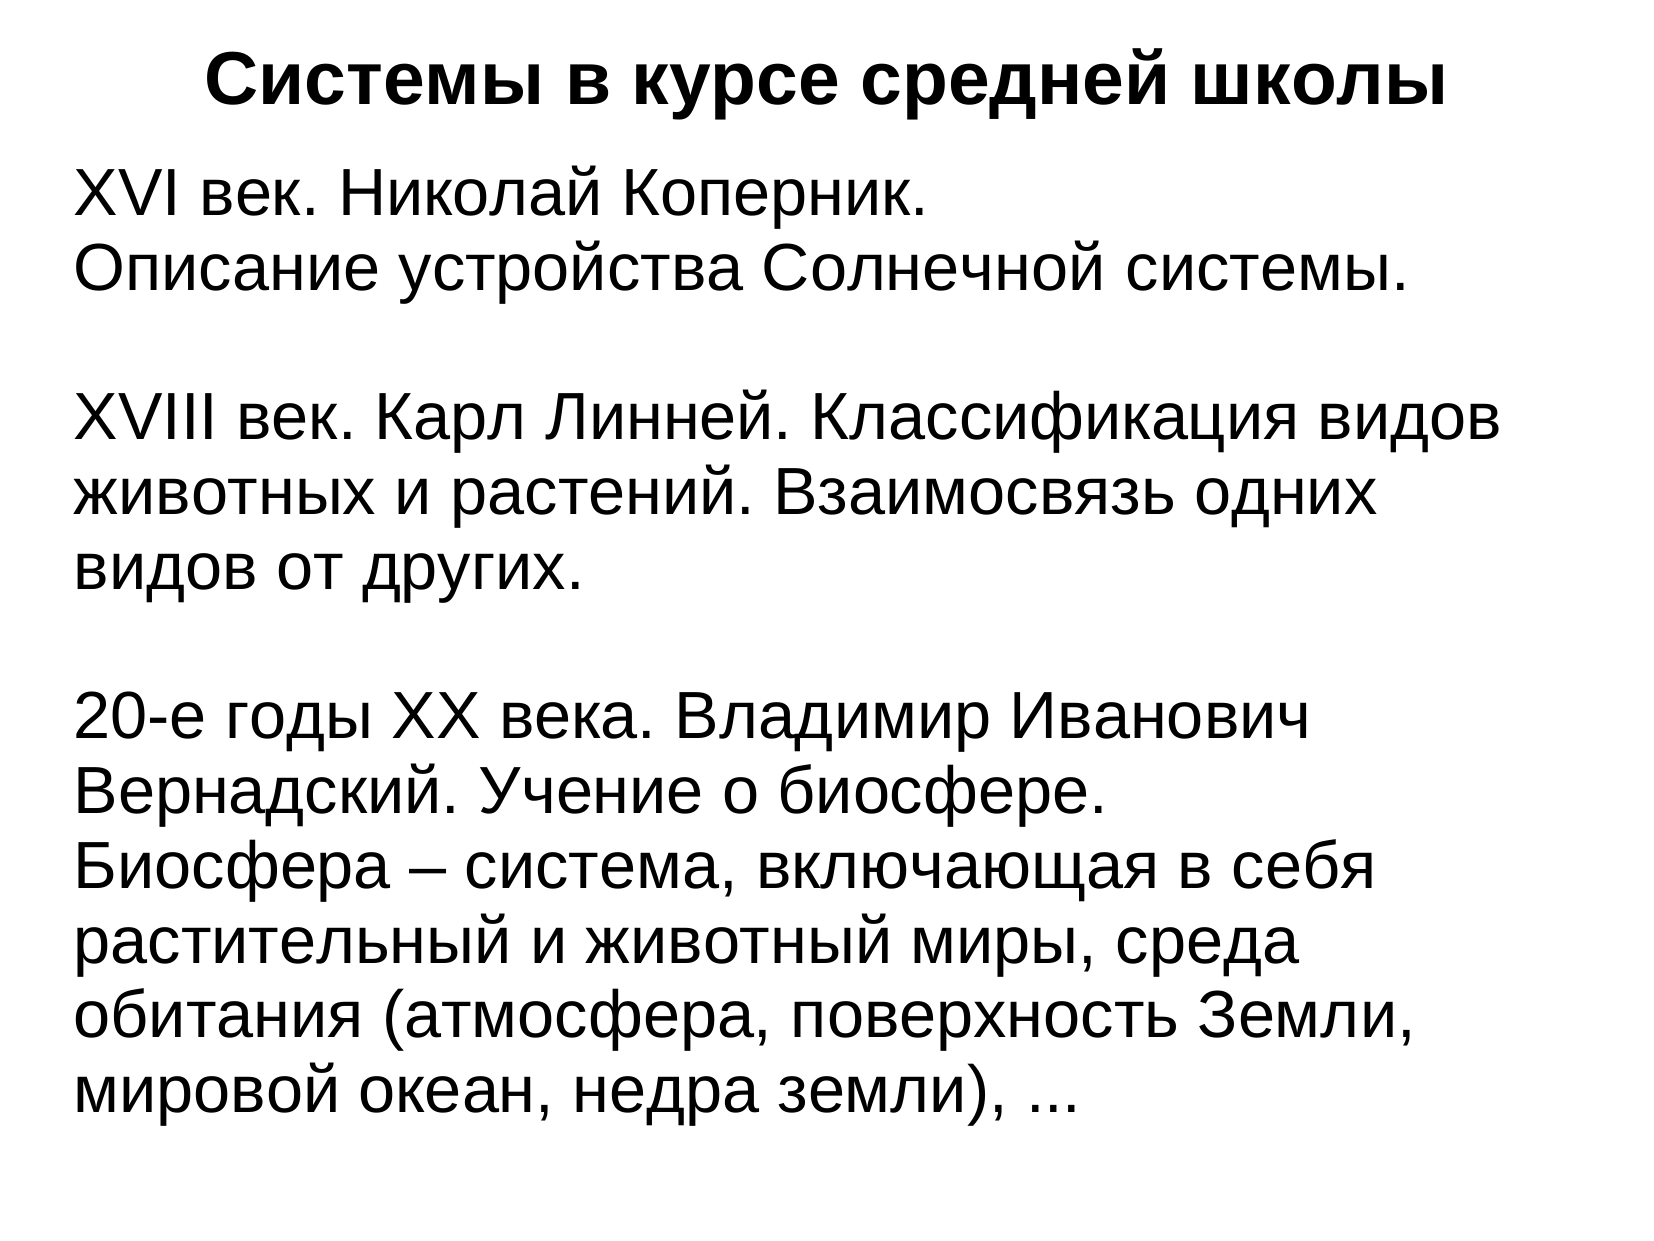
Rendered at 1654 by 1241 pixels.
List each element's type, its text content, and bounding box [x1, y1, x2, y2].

text_box XVI век. Николай Коперник. Описание устройства Солнечной системы. XVIII век. Карл Линней. Классификация видов животных и растений. Взаимосвязь одних видов от других. 20-е годы XX века. Владимир Иванович Вернадский. Учение о биосфере. Биосфера – система, включающая в себя растительный и животный миры, среда обитания (атмосфера, поверхность Земли, мировой океан, недра земли), ... [59, 147, 1595, 1135]
text_box Системы в курсе средней школы [88, 29, 1565, 129]
